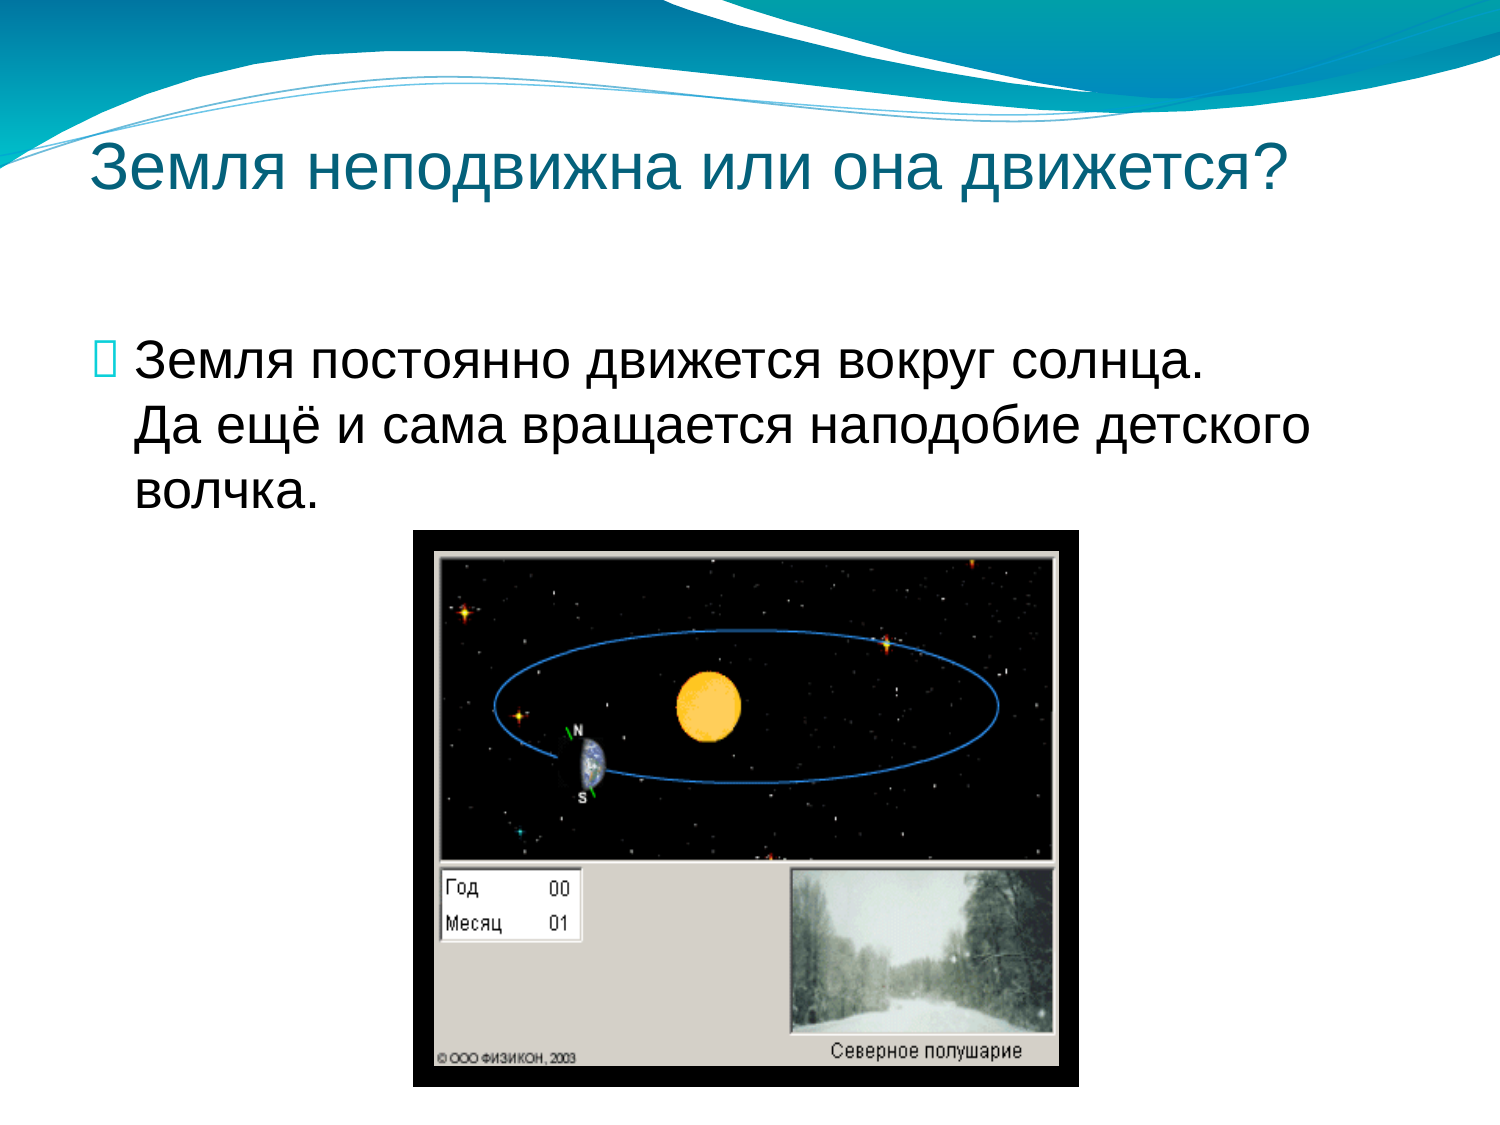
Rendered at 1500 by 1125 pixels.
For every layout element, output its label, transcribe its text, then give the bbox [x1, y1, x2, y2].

picture [433, 550, 1059, 1067]
list Земля постоянно движется вокруг солнца. Да ещё и сама вращается наподобие детского волчка. [75, 317, 1425, 1038]
title Земля неподвижна или она движется? [75, 115, 1425, 303]
